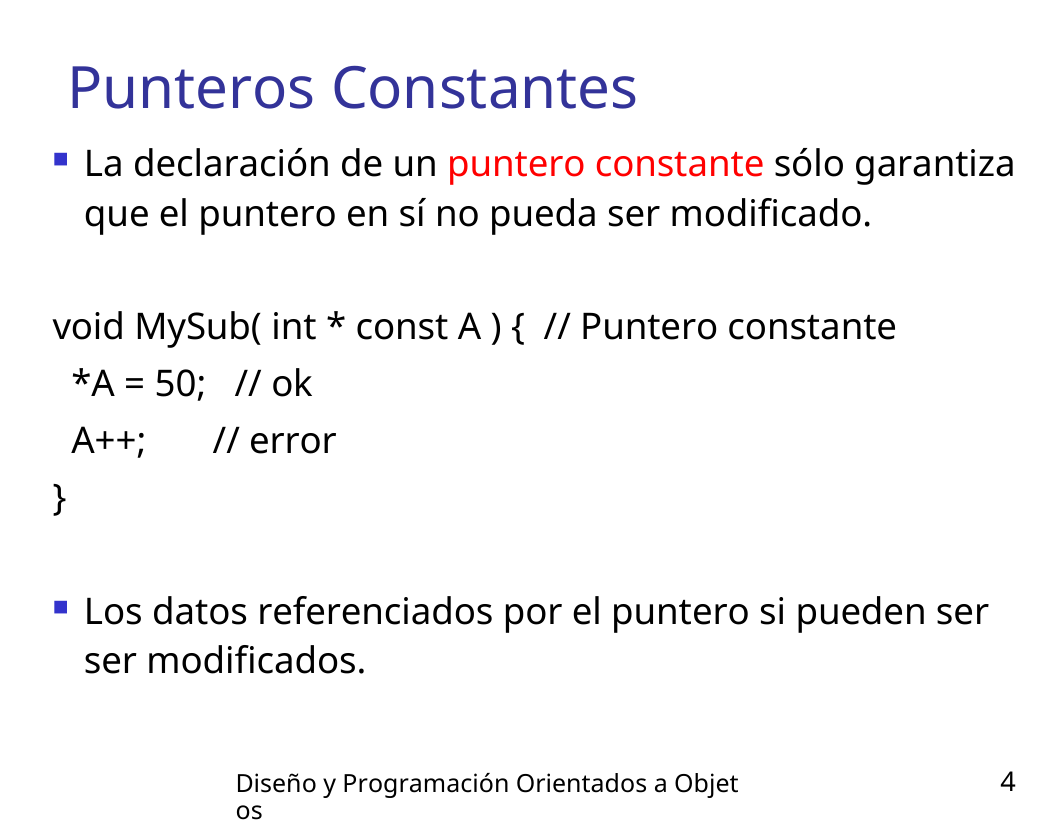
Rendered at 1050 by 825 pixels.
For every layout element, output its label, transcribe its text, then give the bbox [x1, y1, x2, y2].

title Punteros Constantes [52, 3, 1026, 134]
list La declaración de un puntero constante sólo garantiza que el puntero en sí no pueda ser modificado. void MySub( int * const A ) { // Puntero constante *A = 50; // ok A++; // error } Los datos referenciados por el puntero si pueden ser ser modificados. [52, 137, 1024, 728]
